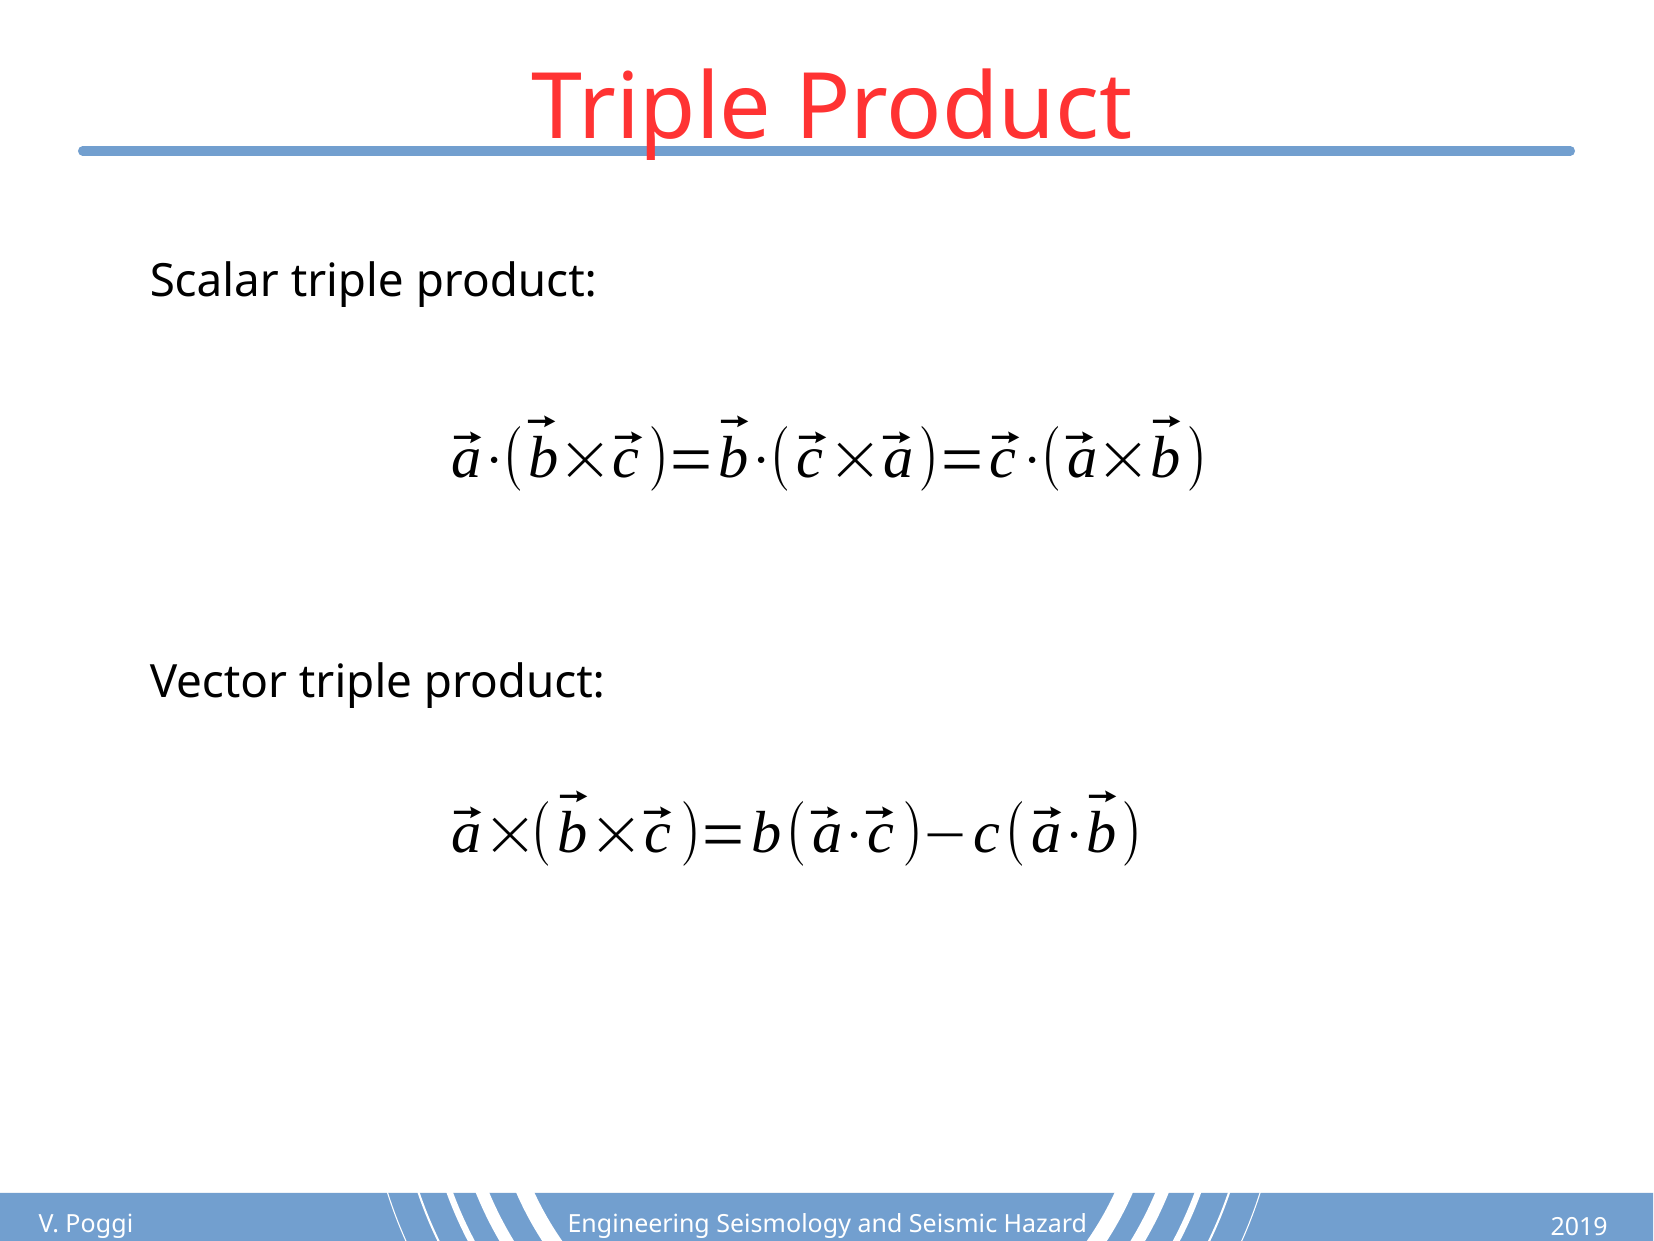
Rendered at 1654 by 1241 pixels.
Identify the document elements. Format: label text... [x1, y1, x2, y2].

text_box Scalar triple product: [135, 240, 1516, 309]
chart [435, 414, 1222, 496]
chart [435, 789, 1157, 871]
text_box Triple Product [90, 33, 1576, 156]
text_box Vector triple product: [135, 641, 1516, 710]
